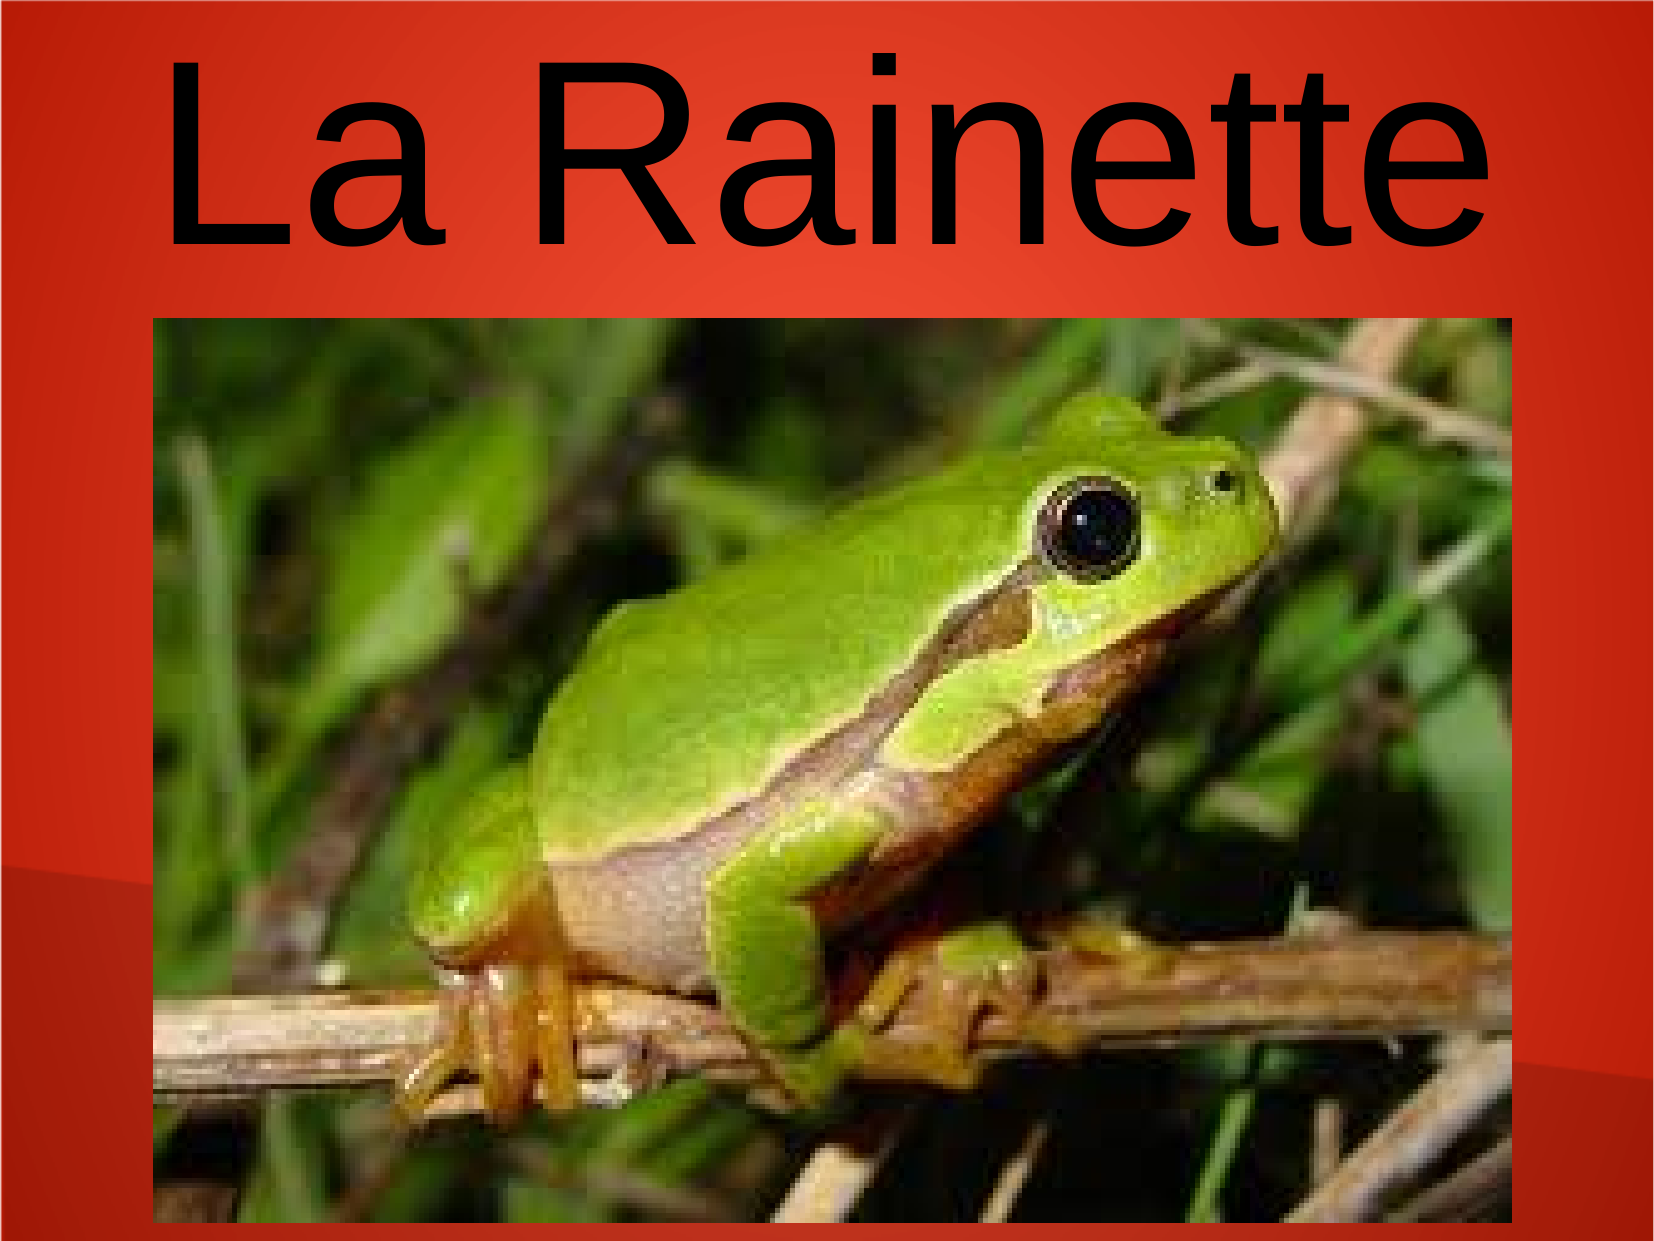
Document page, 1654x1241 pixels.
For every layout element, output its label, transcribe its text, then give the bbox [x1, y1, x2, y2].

title La Rainette [82, 1, 1571, 290]
subtitle [82, 290, 1571, 1010]
picture [0, 0, 1654, 1241]
